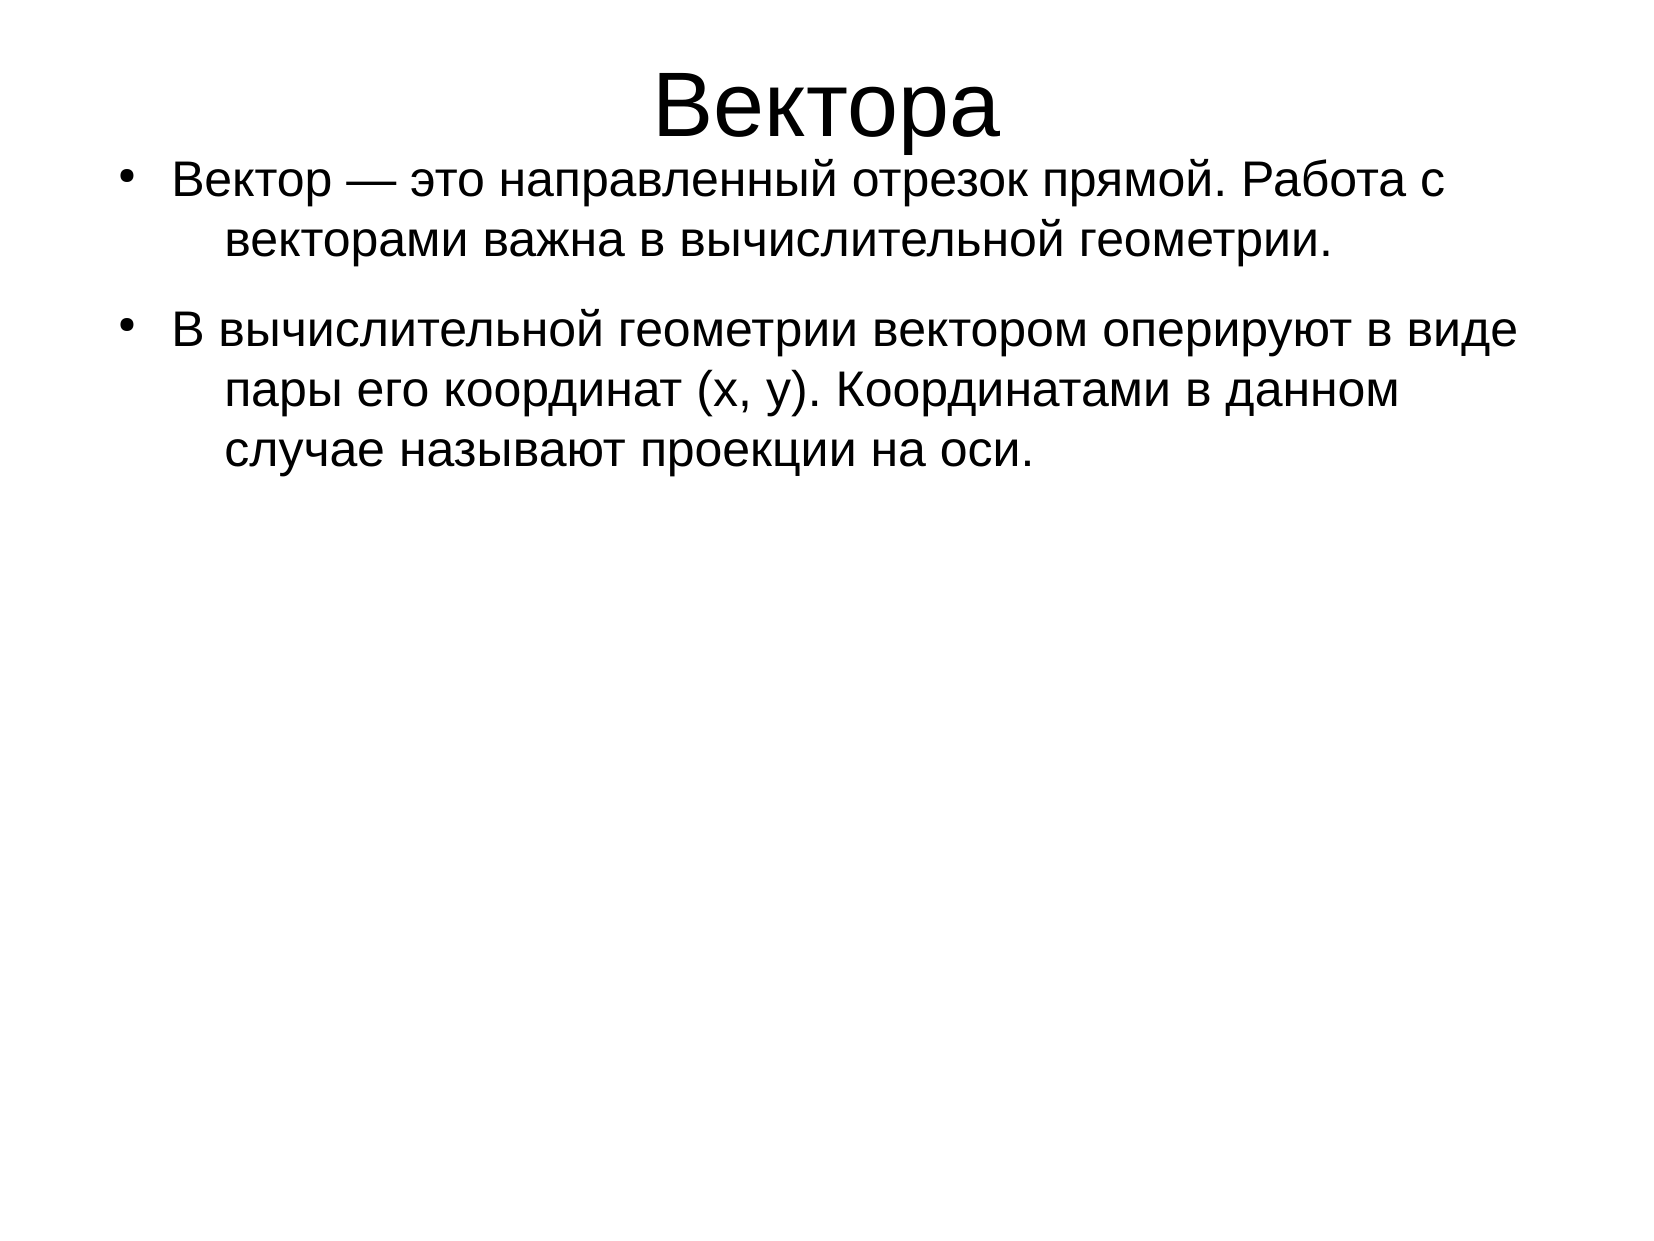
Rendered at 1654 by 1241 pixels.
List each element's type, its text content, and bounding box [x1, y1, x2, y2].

title Вектора [82, 44, 1571, 146]
list Вектор — это направленный отрезок прямой. Работа с векторами важна в вычислительной геометрии. В вычислительной геометрии вектором оперируют в виде пары его координат (x, y). Координатами в данном случае называют проекции на оси. [82, 146, 1571, 1010]
